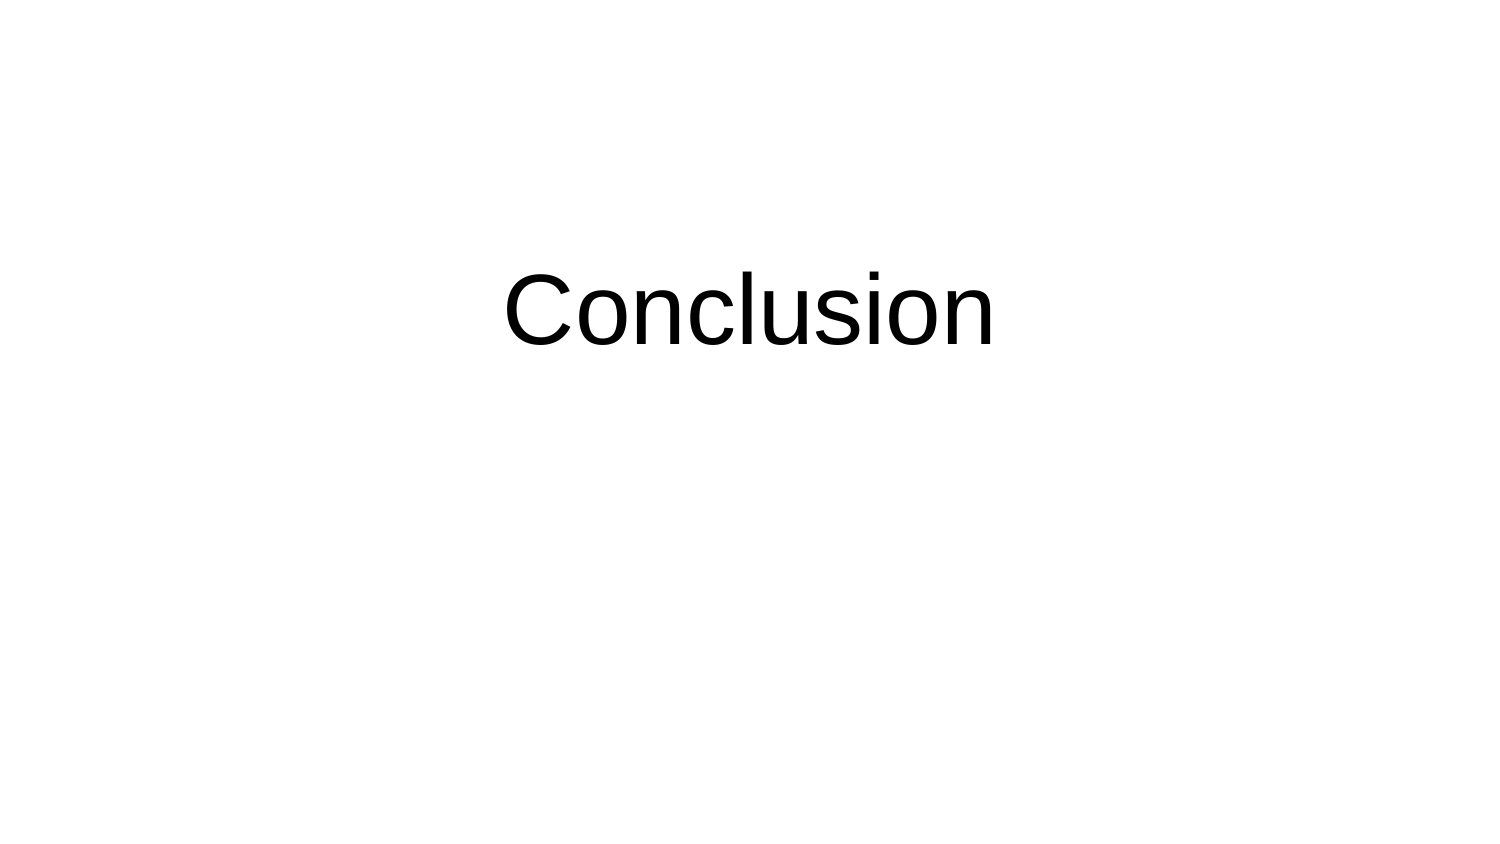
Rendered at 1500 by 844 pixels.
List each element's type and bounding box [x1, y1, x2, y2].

list [51, 189, 1449, 750]
